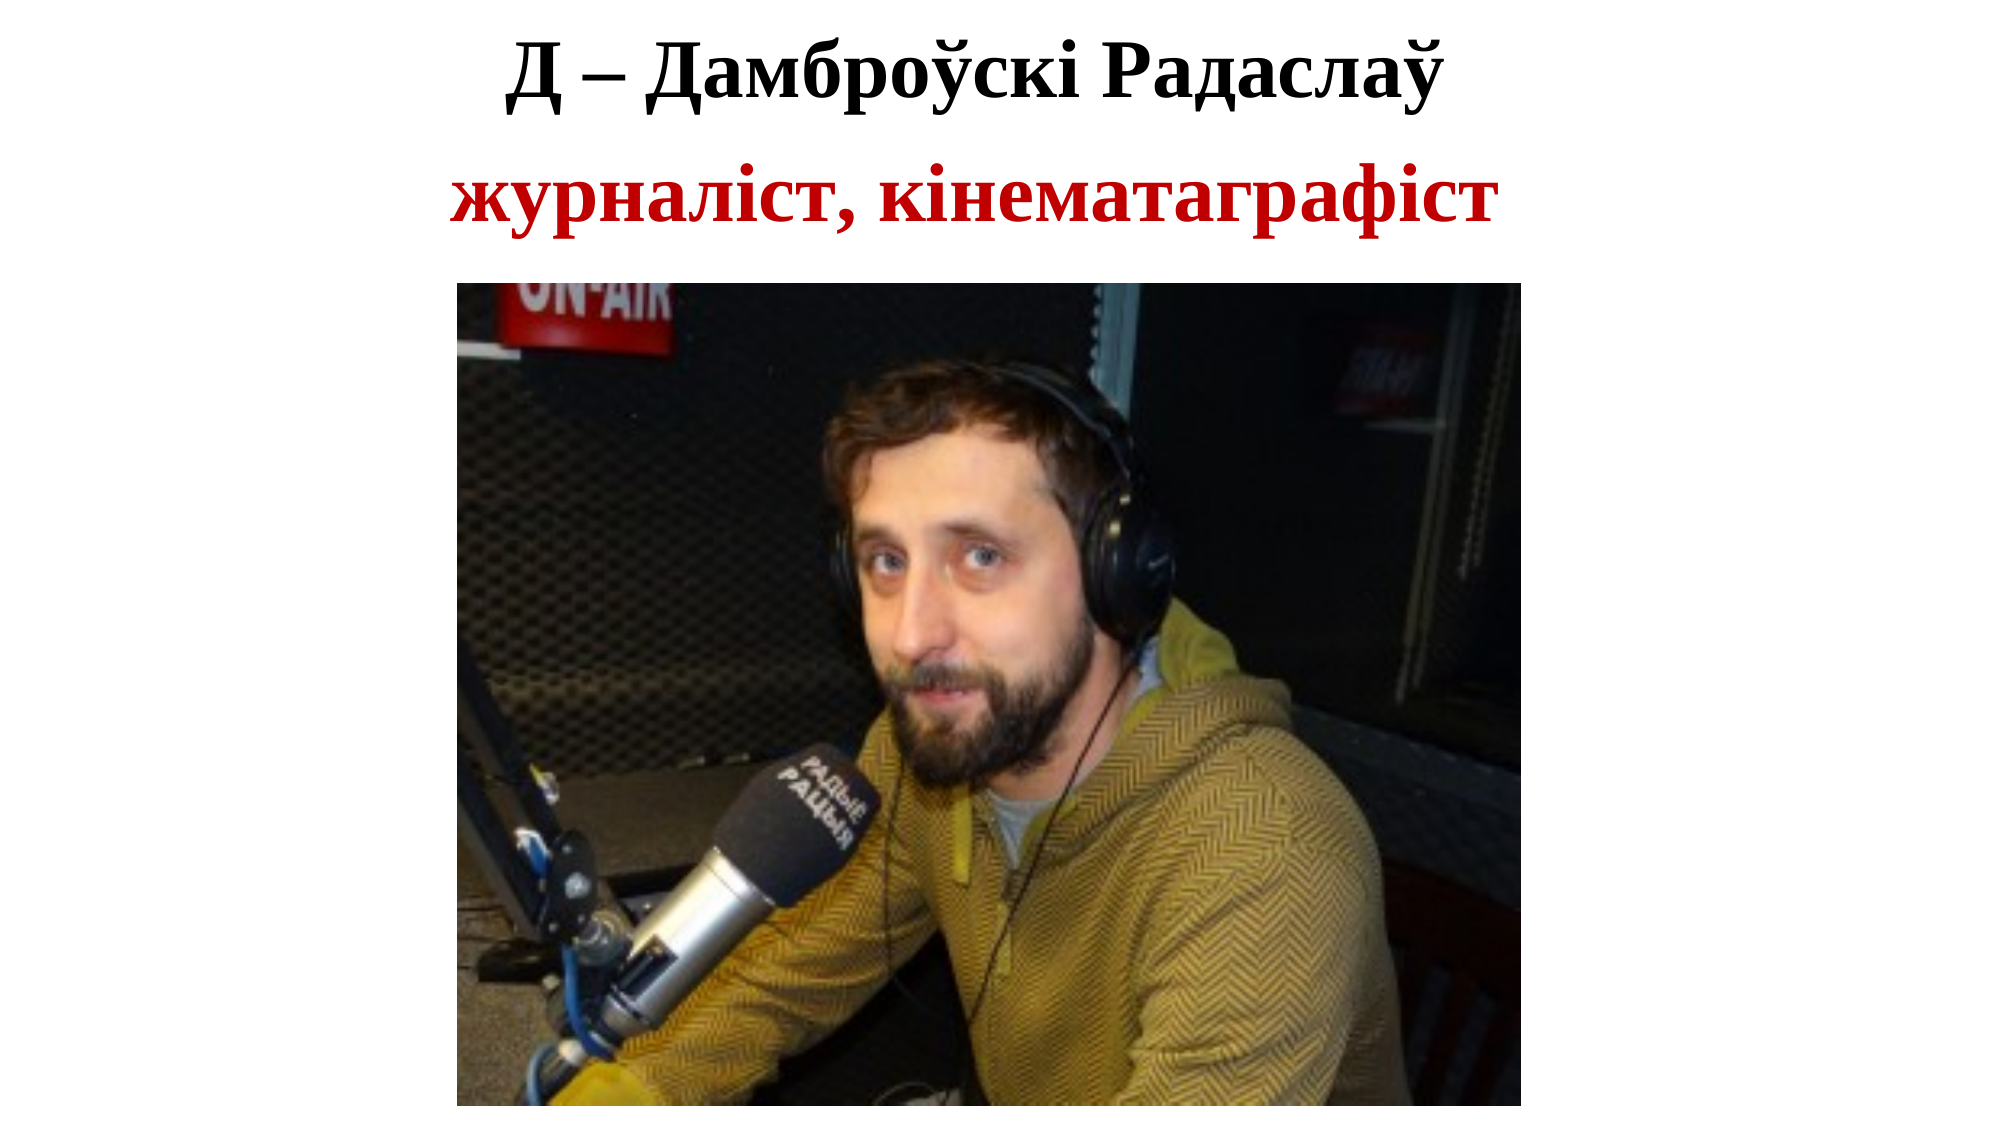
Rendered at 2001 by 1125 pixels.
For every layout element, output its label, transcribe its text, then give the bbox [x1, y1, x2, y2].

text_box Д – Дамброўскі Радаслаў журналіст, кінематаграфіст [436, 0, 1515, 246]
picture [457, 284, 1521, 1106]
